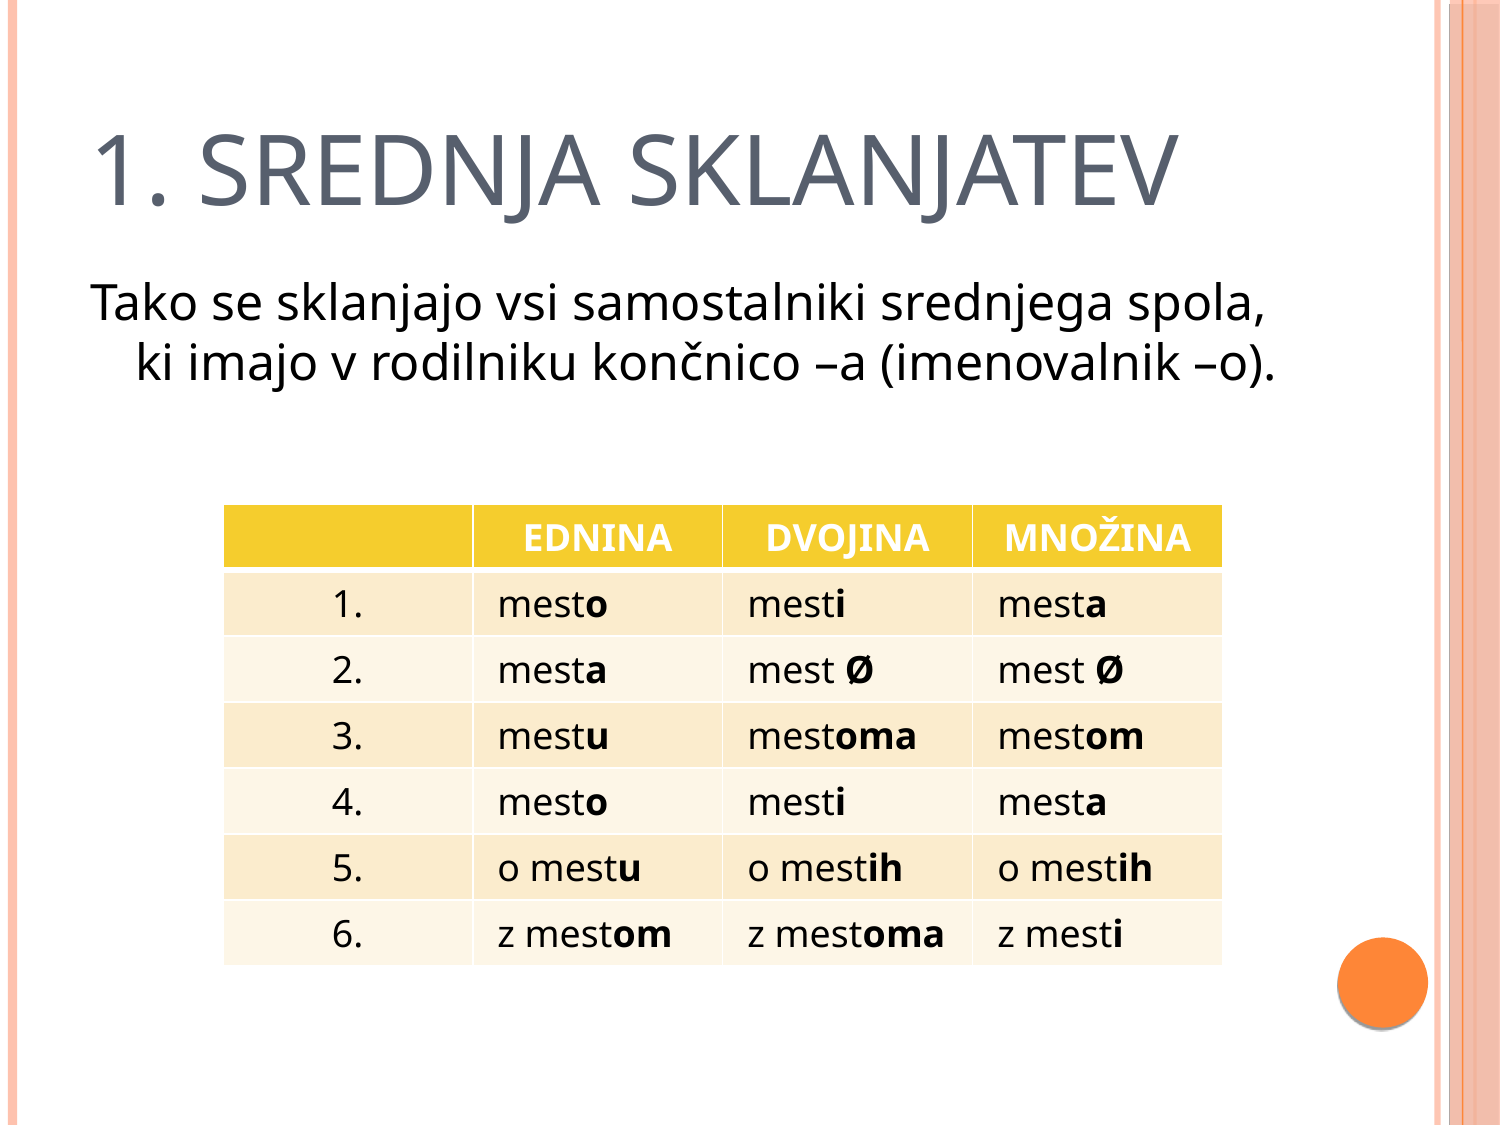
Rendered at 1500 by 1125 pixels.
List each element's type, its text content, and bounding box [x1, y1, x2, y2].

table_header DVOJINA [723, 505, 972, 567]
table_cell 4. [224, 769, 472, 833]
table_cell o mestih [973, 835, 1222, 899]
table_cell z mestom [474, 901, 722, 965]
title 1. SREDNJA SKLANJATEV [75, 45, 1300, 233]
table_cell mesta [973, 573, 1222, 635]
table_cell mesta [973, 769, 1222, 833]
table_cell o mestih [723, 835, 972, 899]
table_cell 3. [224, 703, 472, 767]
table_cell mest Ø [723, 637, 972, 701]
table_header EDNINA [474, 505, 722, 567]
table_cell z mestoma [723, 901, 972, 965]
table_cell 2. [224, 637, 472, 701]
table_cell mestom [973, 703, 1222, 767]
table_cell 1. [224, 573, 472, 635]
table_cell mesto [474, 573, 722, 635]
table_cell mest Ø [973, 637, 1222, 701]
table_cell mestu [474, 703, 722, 767]
table_cell mesto [474, 769, 722, 833]
table_cell o mestu [474, 835, 722, 899]
table_cell mesti [723, 769, 972, 833]
table_cell 6. [224, 901, 472, 965]
table_cell mestoma [723, 703, 972, 767]
table_cell 5. [224, 835, 472, 899]
table_cell z mesti [973, 901, 1222, 965]
table_header MNOŽINA [973, 505, 1222, 567]
table_cell mesta [474, 637, 722, 701]
table_header [224, 505, 472, 567]
table_cell mesti [723, 573, 972, 635]
list Tako se sklanjajo vsi samostalniki srednjega spola, ki imajo v rodilniku končnico –a (imenovalnik –o). [75, 262, 1300, 1062]
